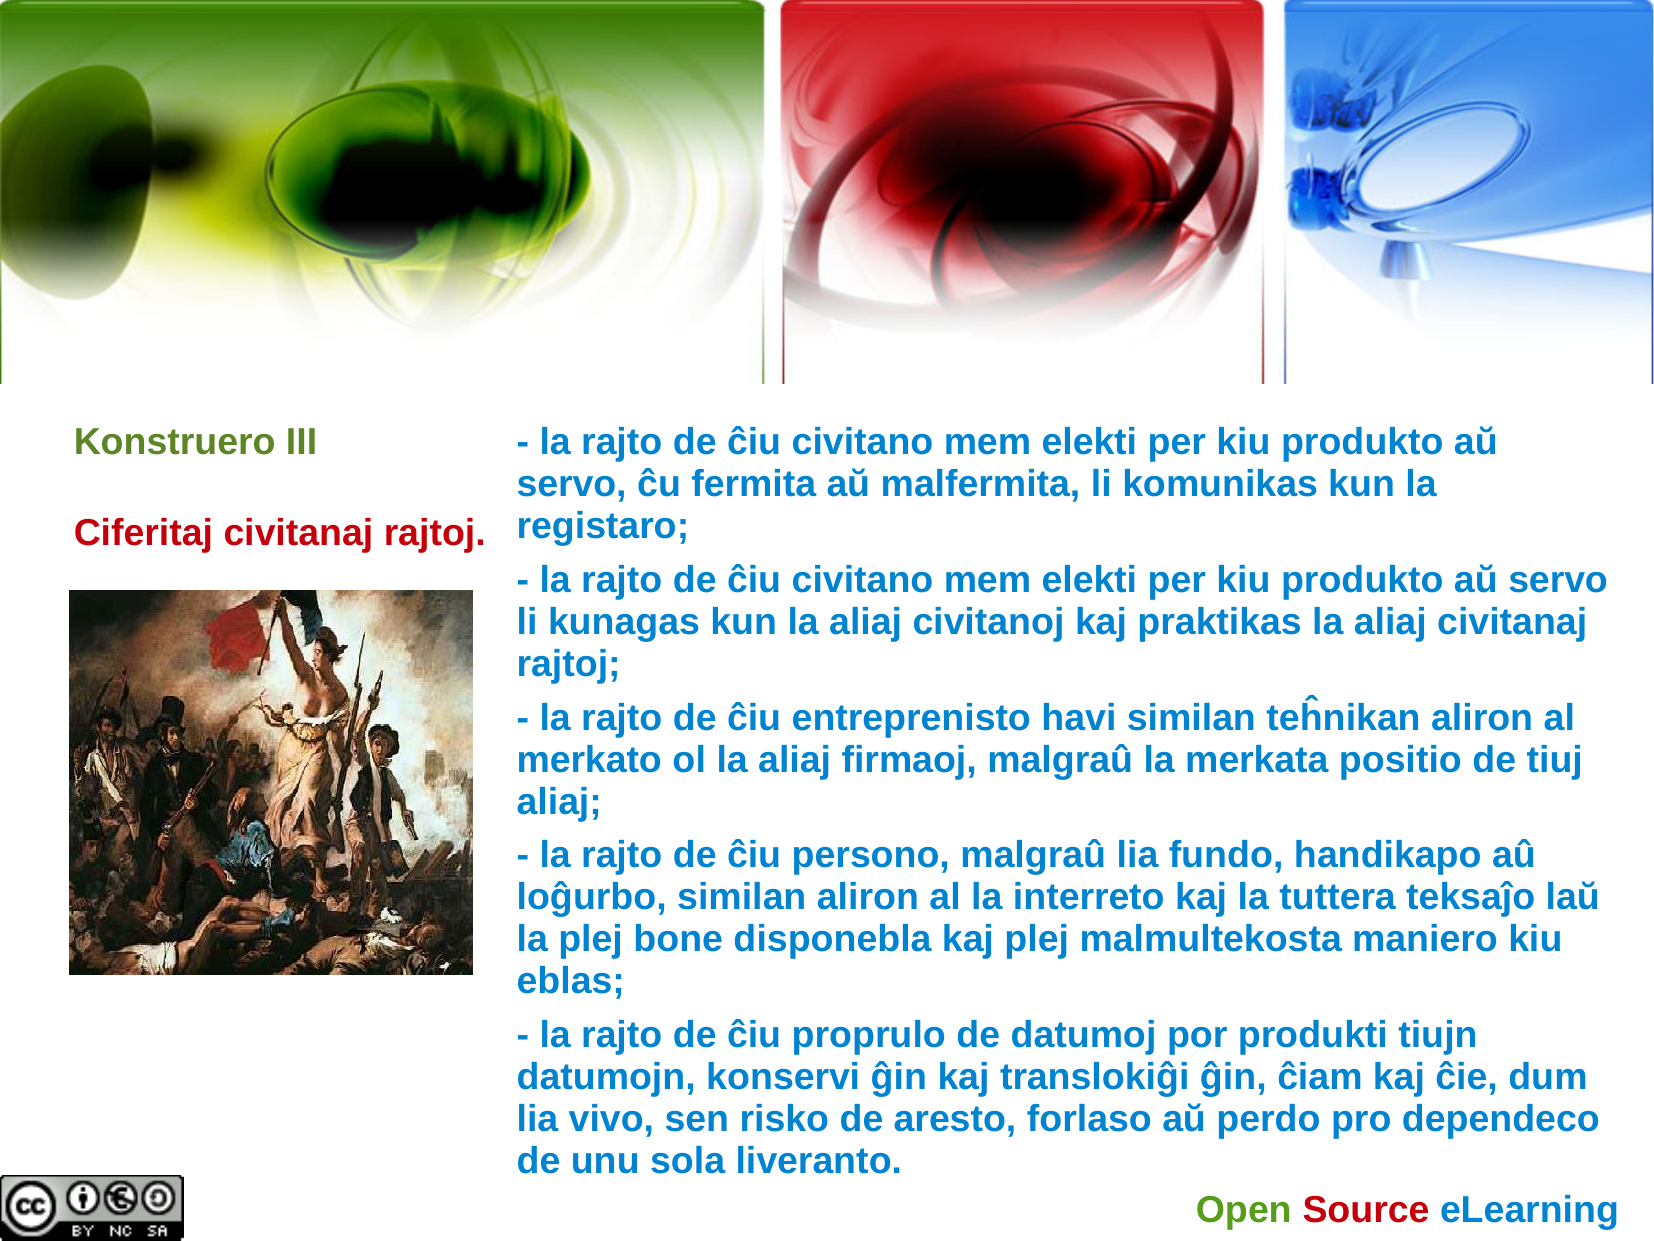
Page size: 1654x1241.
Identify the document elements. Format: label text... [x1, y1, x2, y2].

picture [69, 590, 473, 975]
text_box Konstruero III [59, 413, 501, 471]
picture [0, 0, 1654, 384]
picture [0, 1175, 184, 1241]
text_box - la rajto de ĉiu civitano mem elekti per kiu produkto aŭ servo, ĉu fermita aŭ malfermita, li komunikas kun la registaro; - la rajto de ĉiu civitano mem elekti per kiu produkto aŭ servo li kunagas kun la aliaj civitanoj kaj praktikas la aliaj civitanaj rajtoj; - la rajto de ĉiu entreprenisto havi similan teĥnikan aliron al merkato ol la aliaj firmaoj, malgraû la merkata positio de tiuj aliaj; - la rajto de ĉiu persono, malgraû lia fundo, handikapo aû loĝurbo, similan aliron al la interreto kaj la tuttera teksaĵo laŭ la plej bone disponebla kaj plej malmultekosta maniero kiu eblas; - la rajto de ĉiu proprulo de datumoj por produkti tiujn datumojn, konservi ĝin kaj translokiĝi ĝin, ĉiam kaj ĉie, dum lia vivo, sen risko de aresto, forlaso aŭ perdo pro dependeco de unu sola liveranto. [501, 413, 1625, 1190]
text_box Open Source eLearning [1181, 1181, 1654, 1238]
text_box Ciferitaj civitanaj rajtoj. [59, 504, 501, 562]
